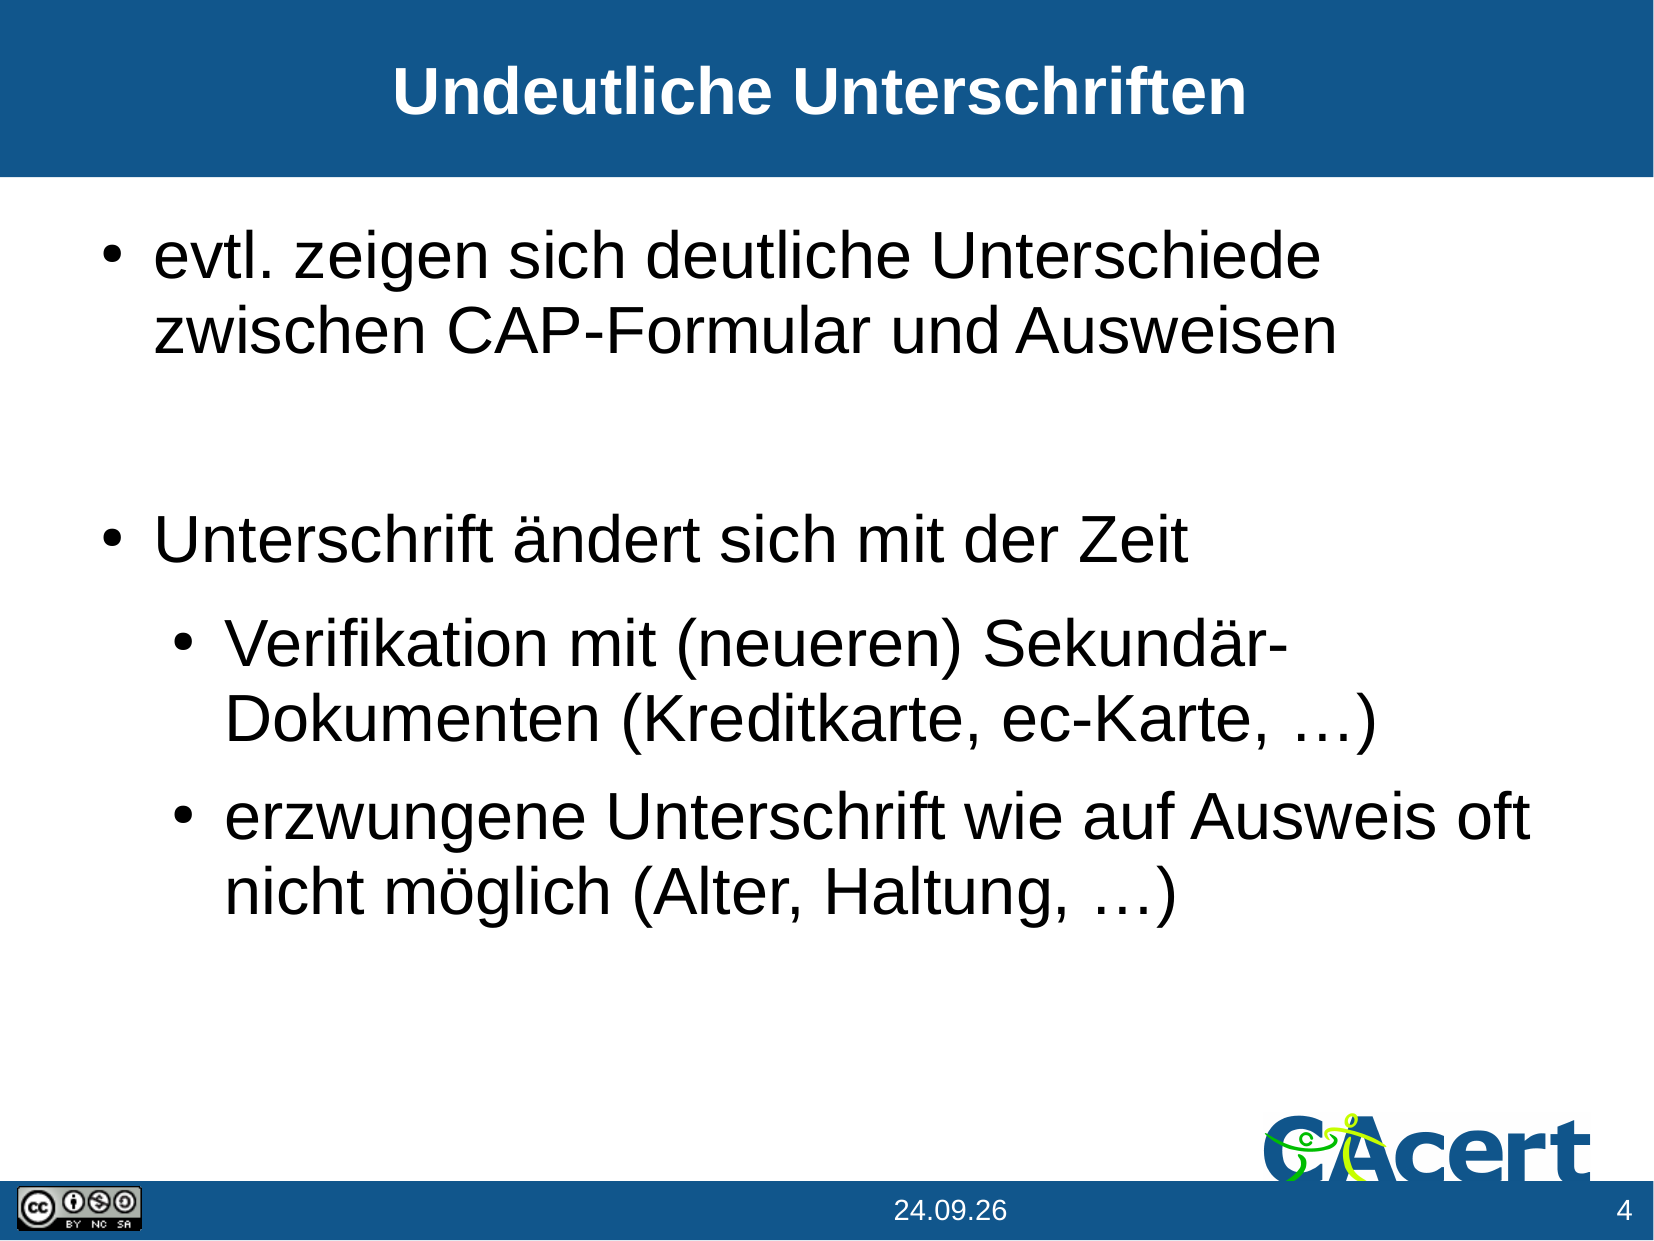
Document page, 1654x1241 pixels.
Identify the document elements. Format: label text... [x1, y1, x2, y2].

title Undeutliche Unterschriften [76, 17, 1565, 166]
list evtl. zeigen sich deutliche Unterschiede zwischen CAP-Formular und Ausweisen Unterschrift ändert sich mit der Zeit Verifikation mit (neueren) Sekundär-Dokumenten (Kreditkarte, ec-Karte, …) erzwungene Unterschrift wie auf Ausweis oft nicht möglich (Alter, Haltung, …) [82, 218, 1571, 1091]
picture [1263, 1112, 1591, 1181]
picture [17, 1186, 142, 1231]
